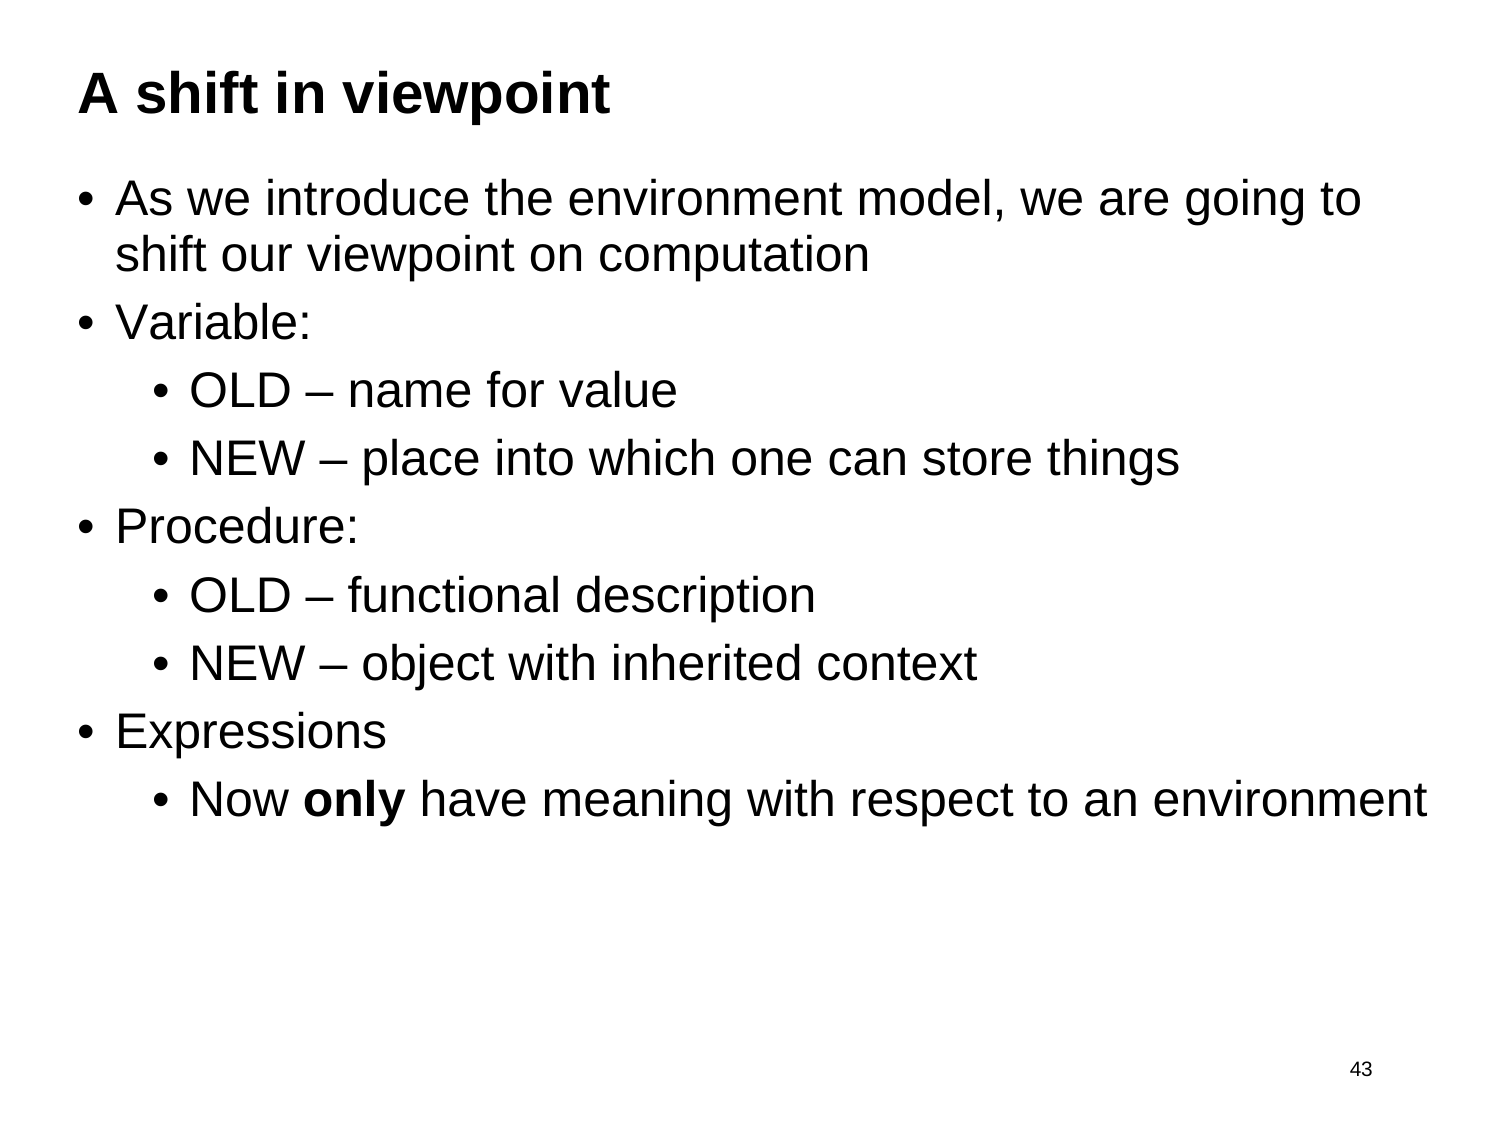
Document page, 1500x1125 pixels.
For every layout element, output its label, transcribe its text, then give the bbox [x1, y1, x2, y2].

list As we introduce the environment model, we are going to shift our viewpoint on computation Variable: OLD – name for value NEW – place into which one can store things Procedure: OLD – functional description NEW – object with inherited context Expressions Now only have meaning with respect to an environment [62, 162, 1450, 1000]
title A shift in viewpoint [62, 24, 1338, 162]
